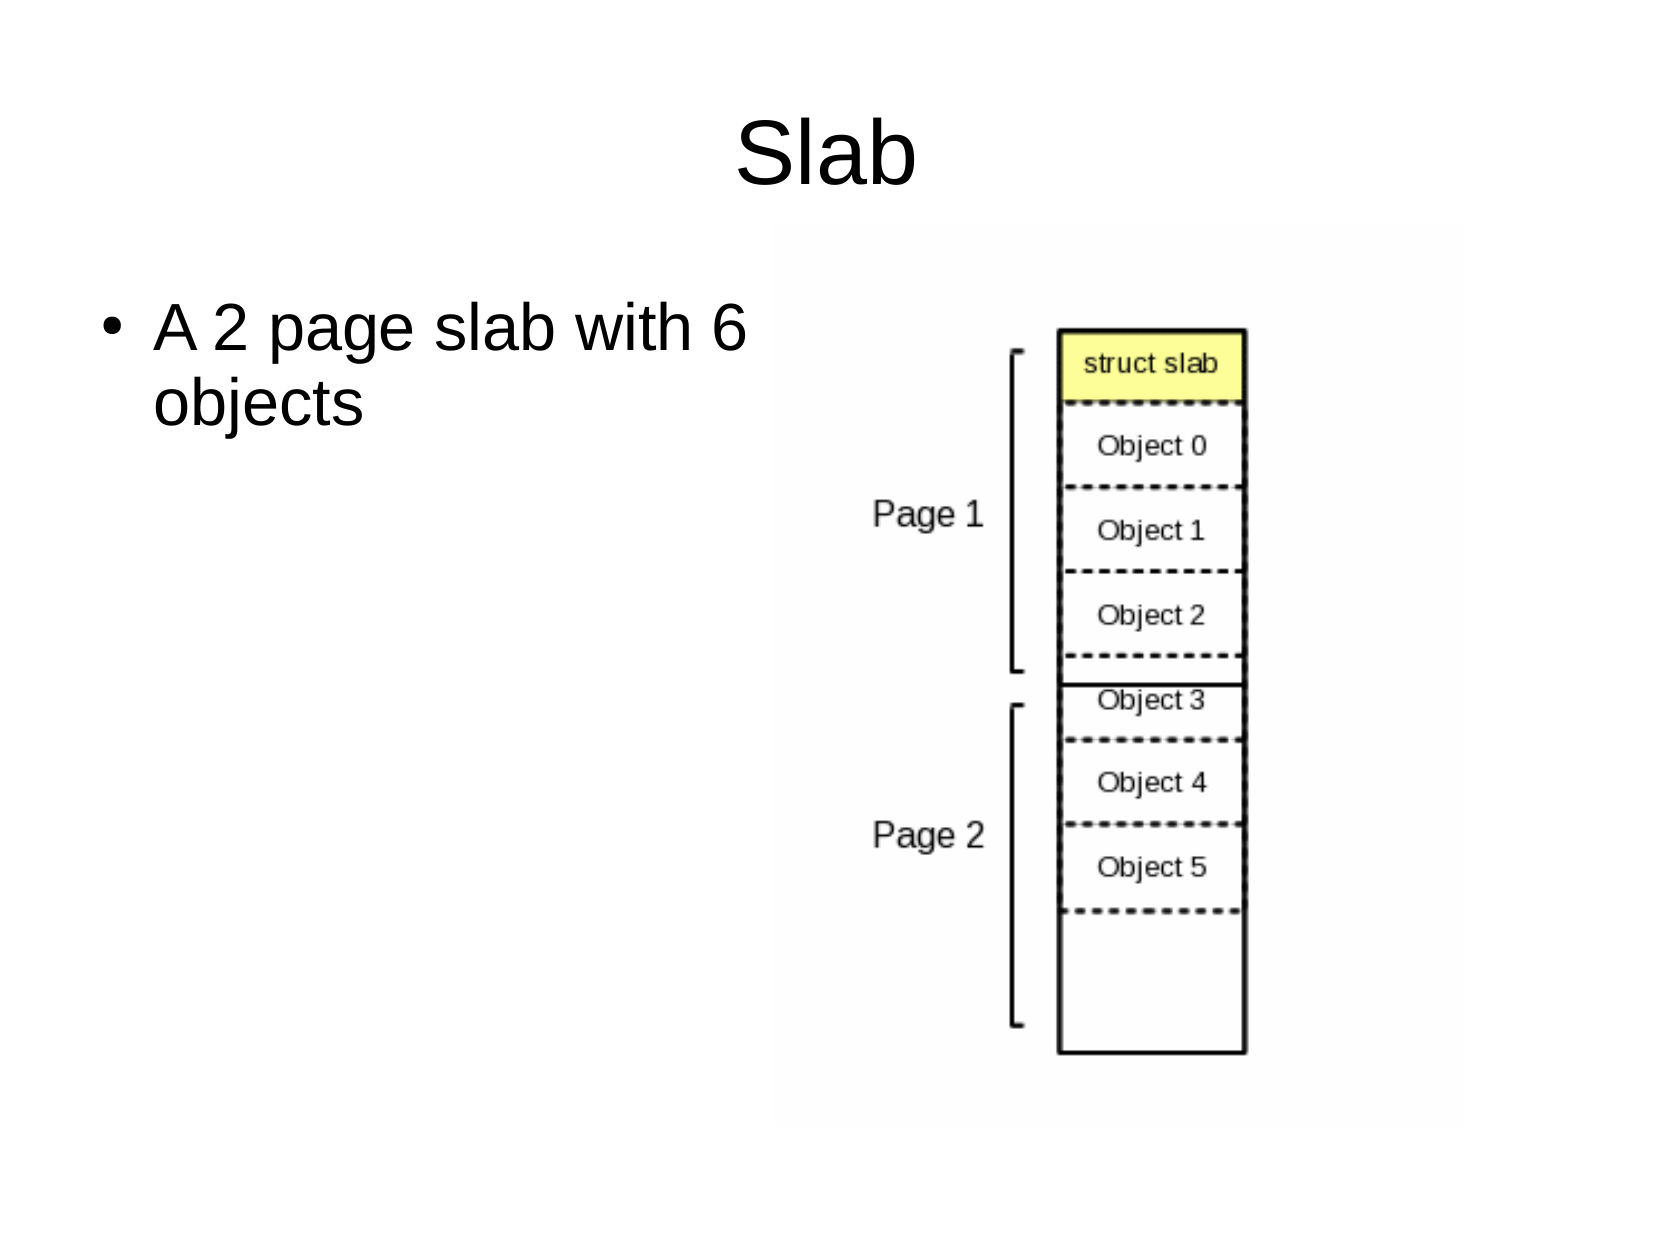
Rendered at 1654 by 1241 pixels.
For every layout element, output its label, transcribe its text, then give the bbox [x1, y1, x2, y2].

list A 2 page slab with 6 objects [82, 290, 751, 1010]
picture [774, 224, 1463, 1127]
title Slab [82, 49, 1571, 257]
